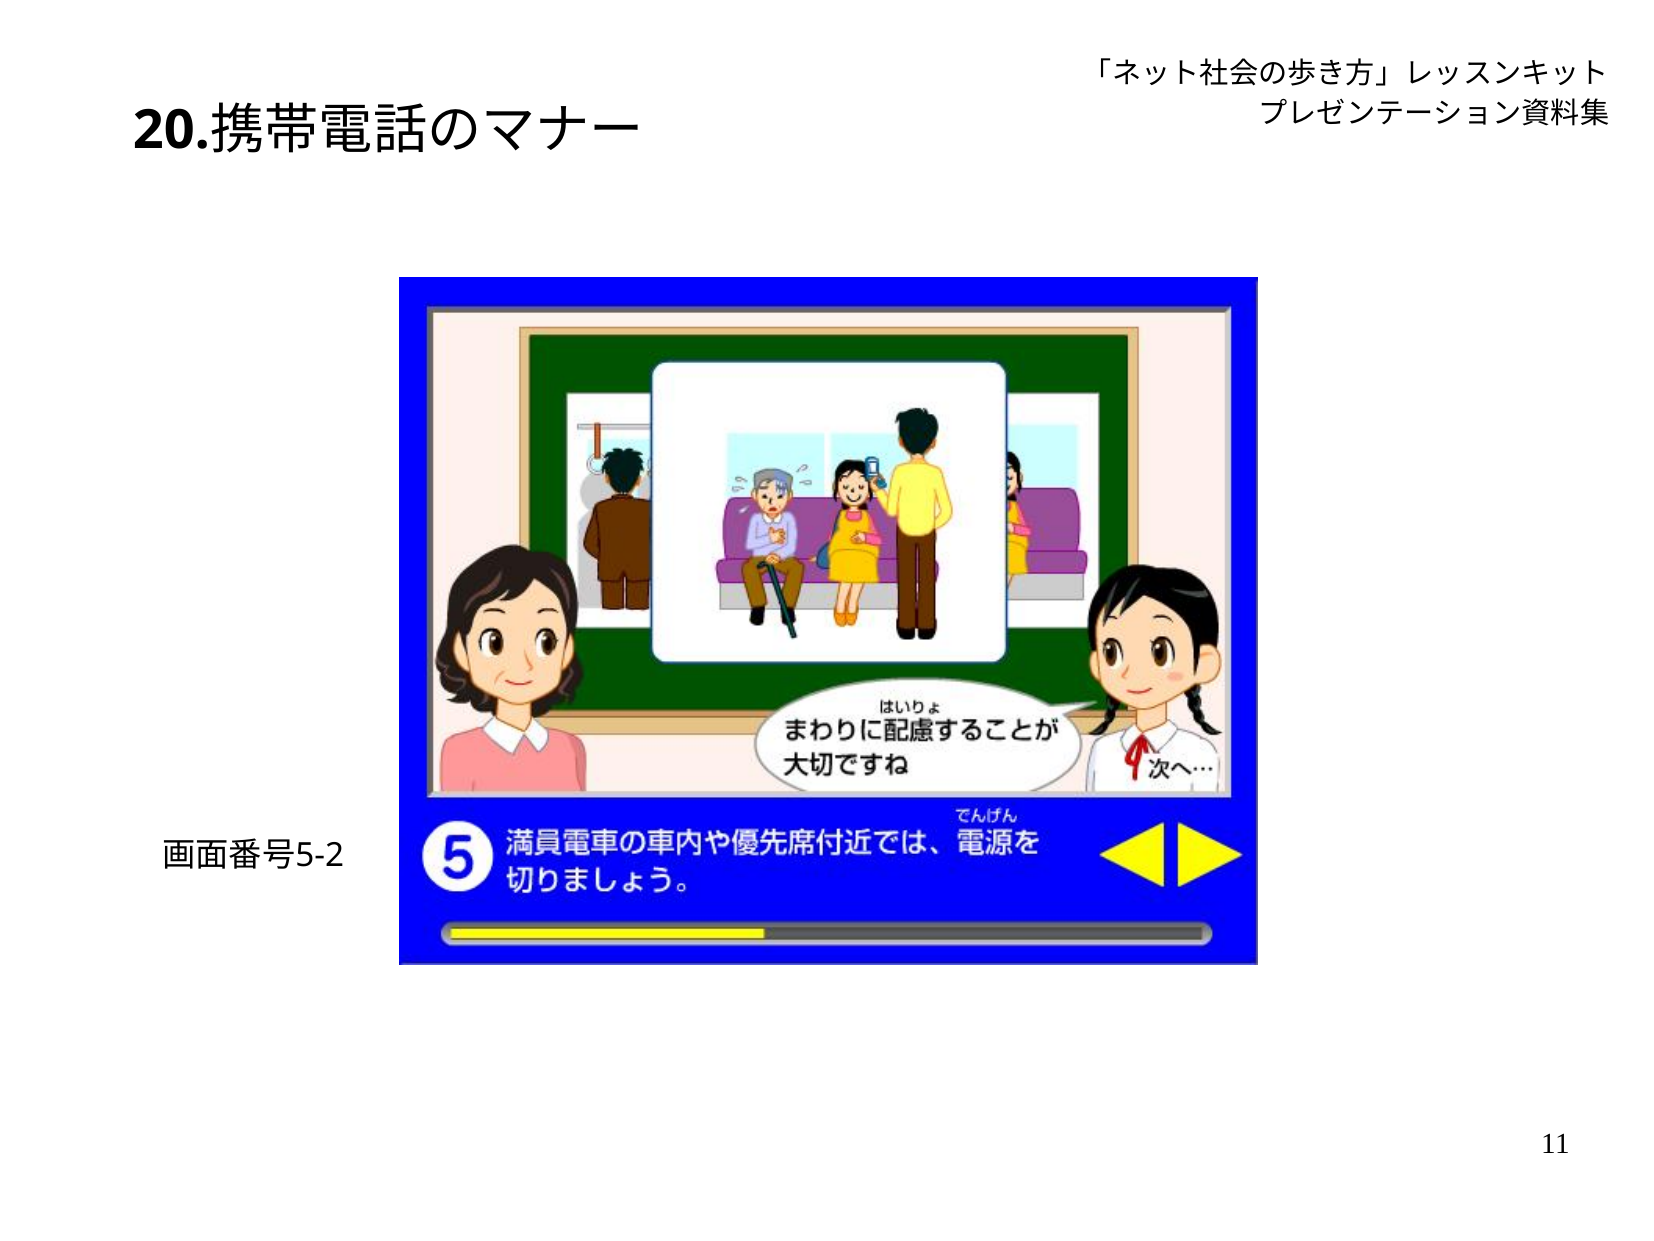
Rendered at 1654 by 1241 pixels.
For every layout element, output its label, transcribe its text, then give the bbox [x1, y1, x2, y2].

text_box 20.携帯電話のマナー [118, 88, 975, 169]
picture [399, 277, 1258, 965]
text_box 画面番号5-2 [147, 826, 384, 882]
text_box 「ネット社会の歩き方」レッスンキット プレゼンテーション資料集 [1062, 44, 1625, 139]
